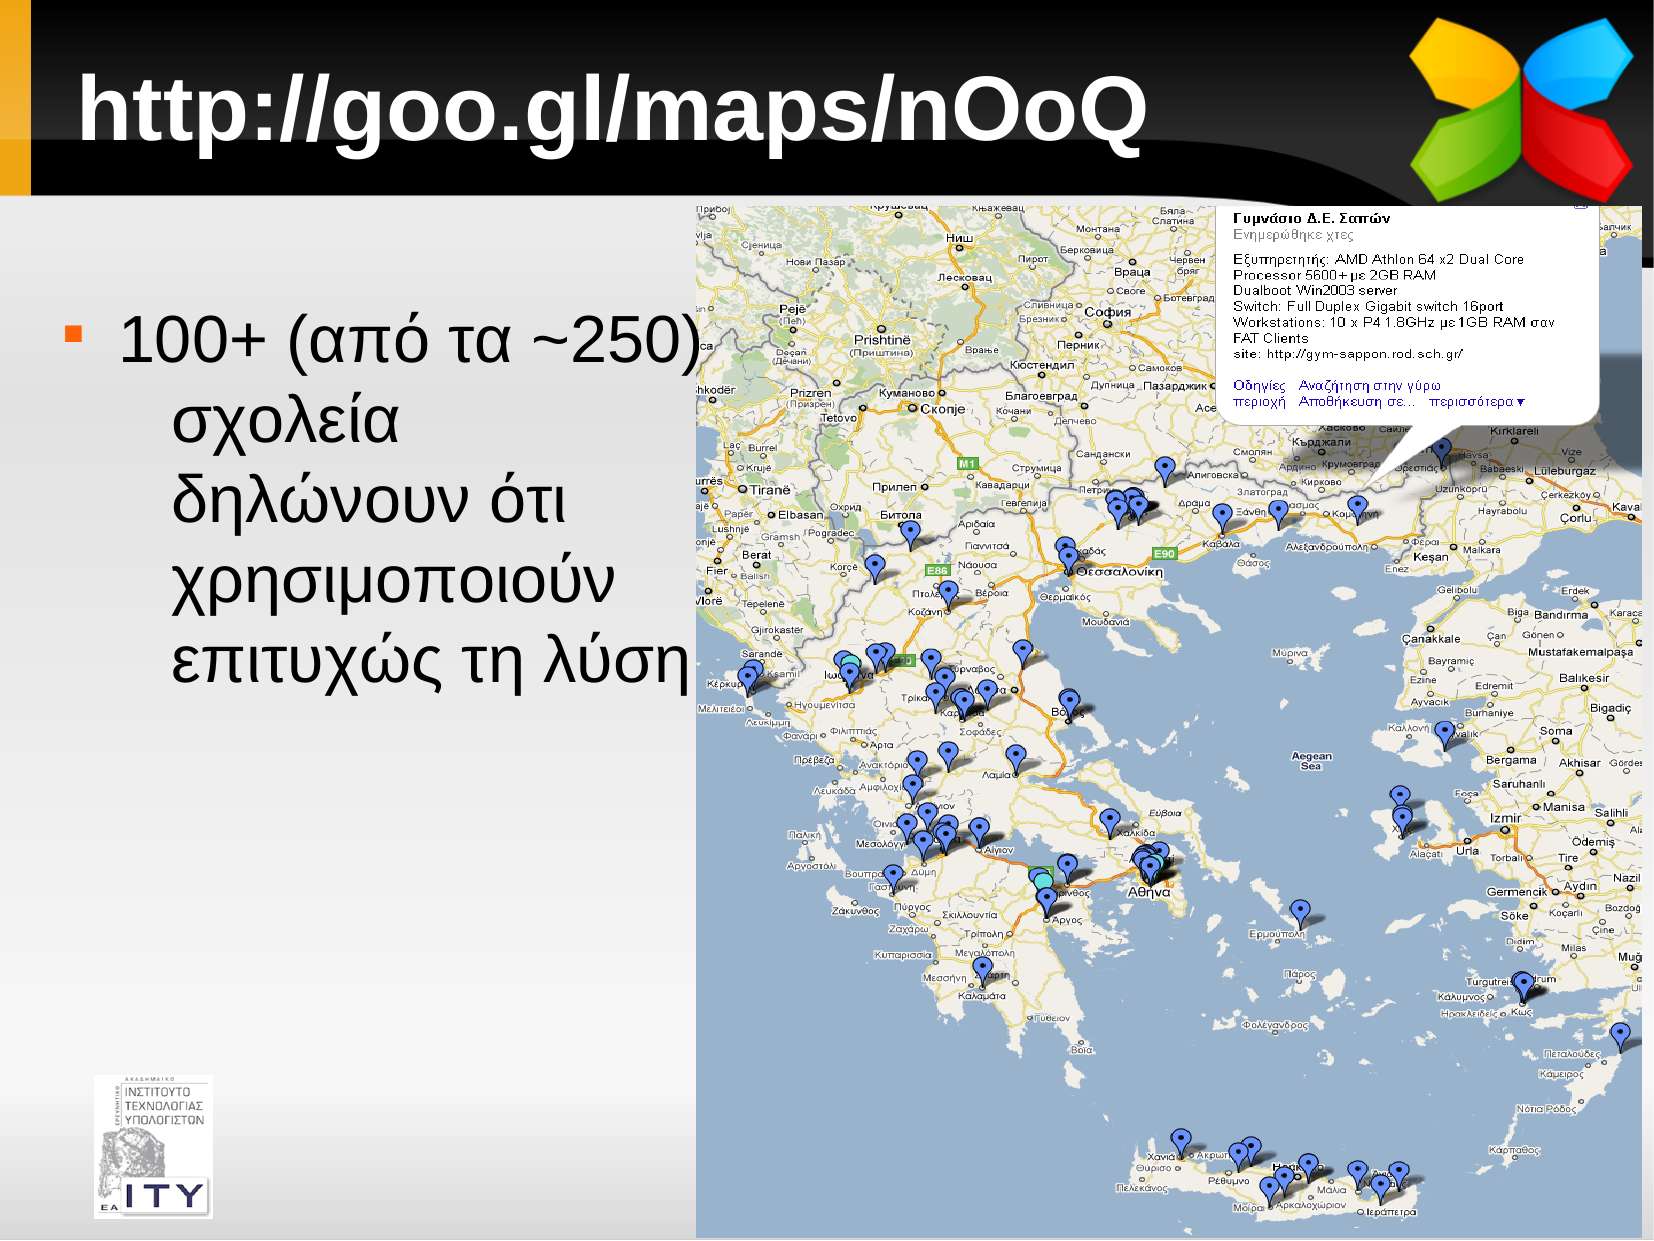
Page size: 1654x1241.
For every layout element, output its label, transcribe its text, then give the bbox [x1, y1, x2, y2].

picture [0, 0, 1654, 1241]
list 100+ (από τα ~250) σχολεία δηλώνουν ότι χρησιμοποιούν επιτυχώς τη λύση [29, 295, 709, 857]
title http://goo.gl/maps/nOoQ [76, 7, 1565, 200]
